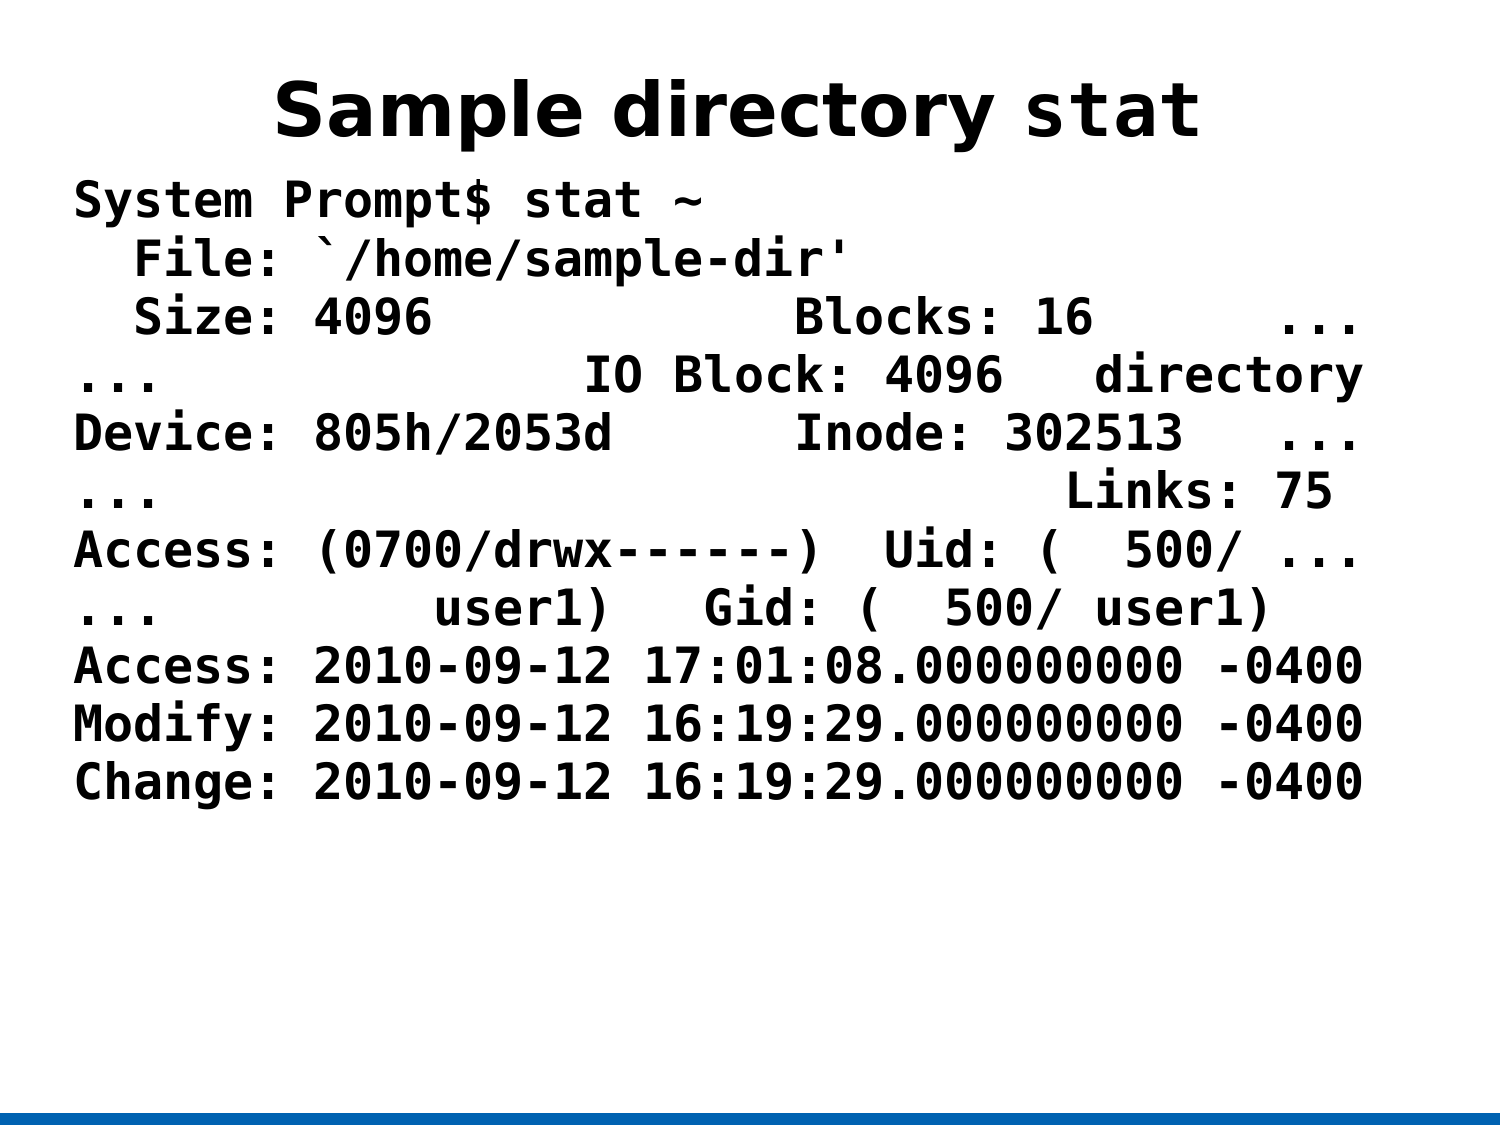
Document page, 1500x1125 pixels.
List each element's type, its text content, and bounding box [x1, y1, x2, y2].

text_box Sample directory stat System Prompt$ stat ~ File: `/home/sample-dir' Size: 4096 Blocks: 16 ... ... IO Block: 4096 directory Device: 805h/2053d Inode: 302513 ... ... Links: 75 Access: (0700/drwx------) Uid: ( 500/ ... ... user1) Gid: ( 500/ user1) Access: 2010-09-12 17:01:08.000000000 -0400 Modify: 2010-09-12 16:19:29.000000000 -0400 Change: 2010-09-12 16:19:29.000000000 -0400 [59, 59, 1418, 819]
